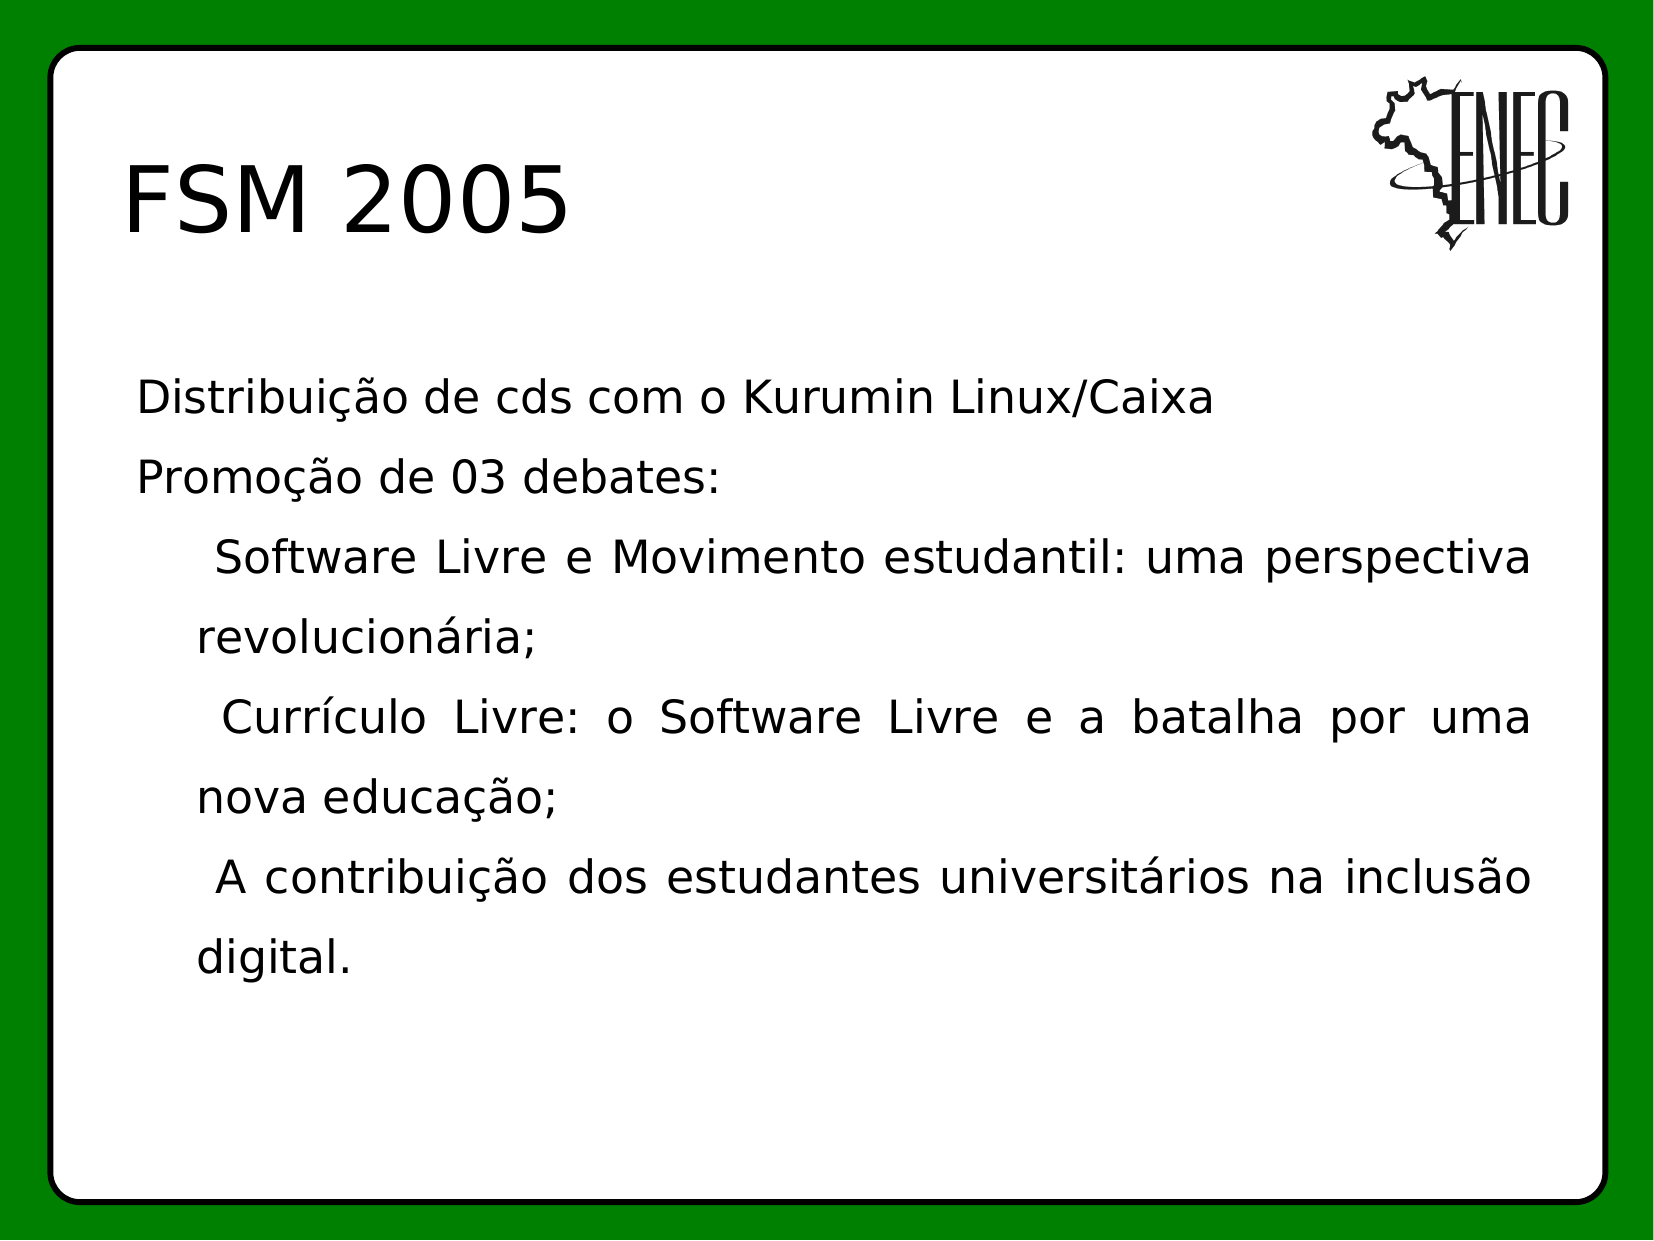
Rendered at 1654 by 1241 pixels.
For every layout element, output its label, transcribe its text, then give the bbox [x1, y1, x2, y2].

list Distribuição de cds com o Kurumin Linux/Caixa Promoção de 03 debates: Software Livre e Movimento estudantil: uma perspectiva revolucionária; Currículo Livre: o Software Livre e a batalha por uma nova educação; A contribuição dos estudantes universitários na inclusão digital. [121, 344, 1534, 1127]
picture [1367, 71, 1574, 273]
title FSM 2005 [121, 93, 1534, 308]
